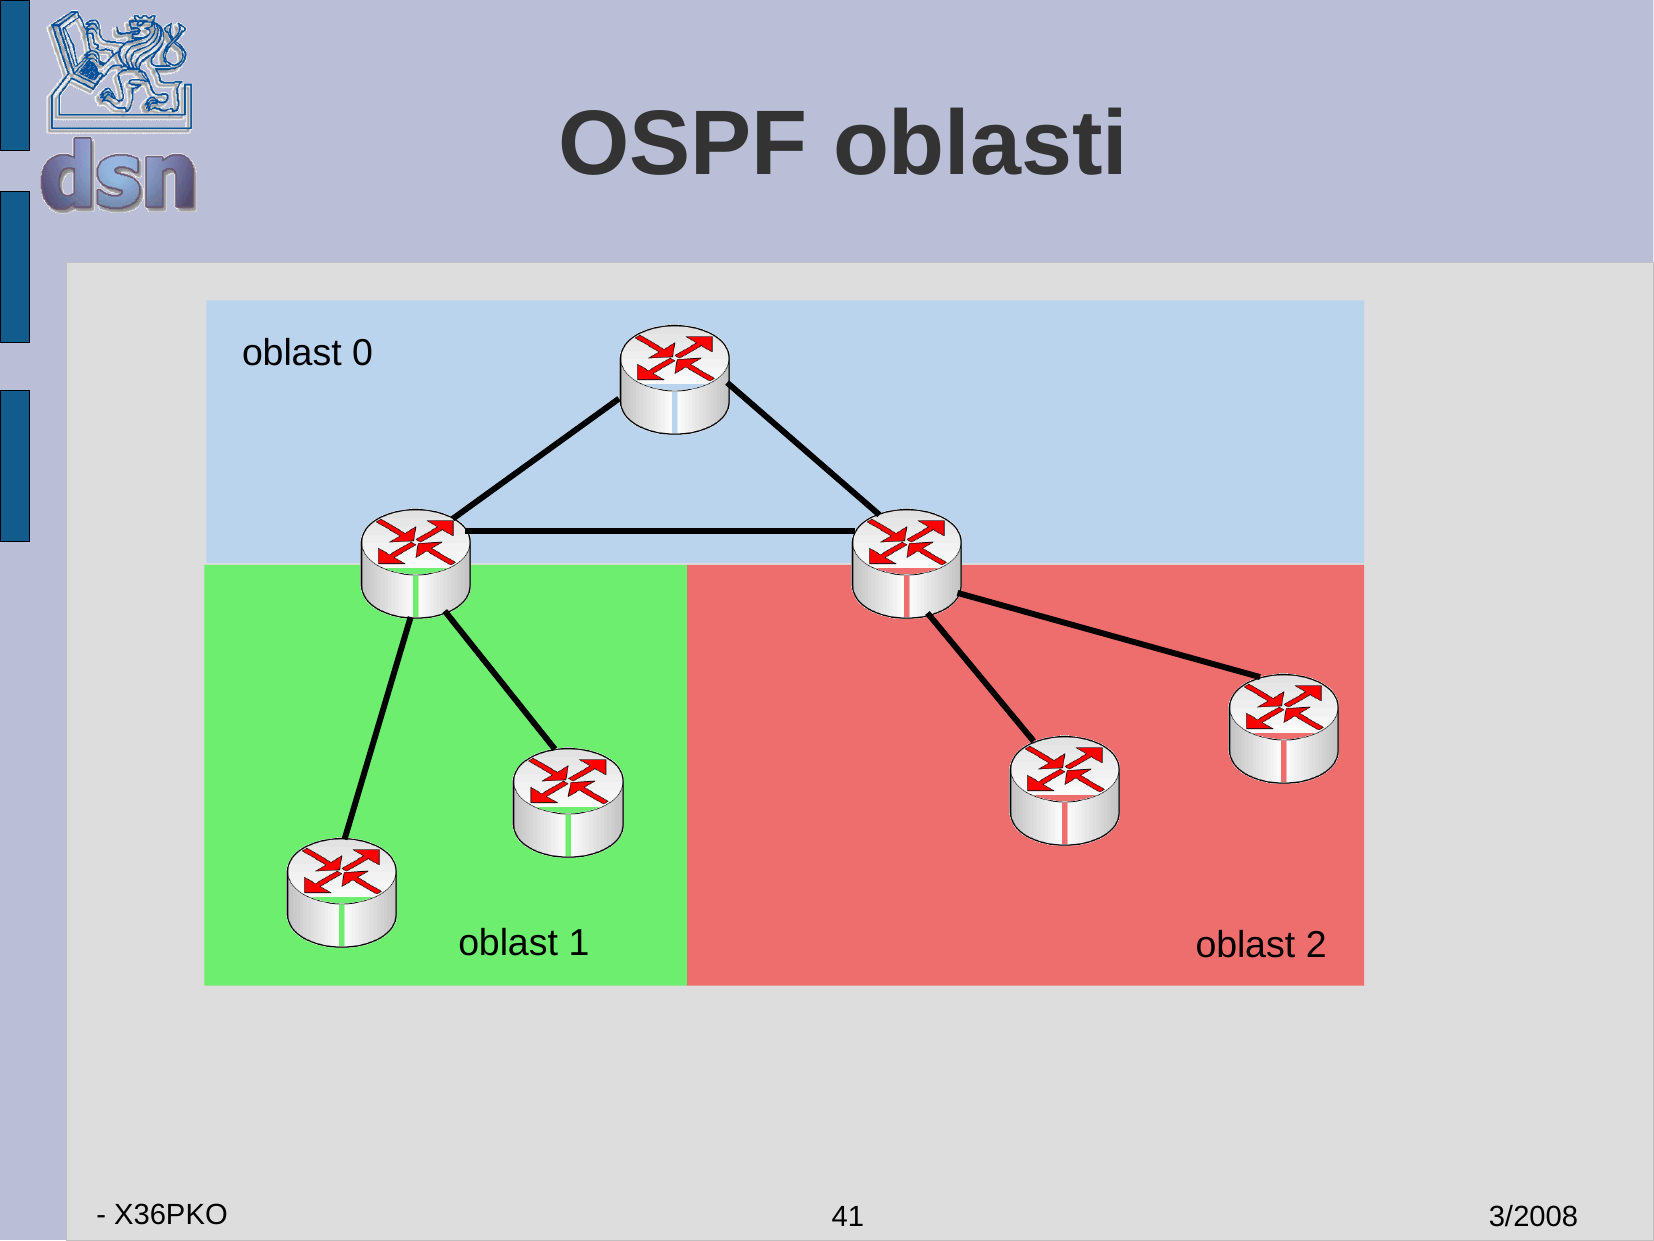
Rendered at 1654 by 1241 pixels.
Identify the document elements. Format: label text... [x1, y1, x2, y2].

picture [851, 508, 962, 620]
text_box [206, 300, 1365, 563]
picture [619, 324, 730, 435]
text_box [204, 564, 1365, 986]
text_box [471, 390, 865, 528]
picture [360, 508, 471, 620]
text_box oblast 2 [1177, 913, 1345, 977]
text_box [471, 534, 851, 563]
picture [1228, 673, 1339, 784]
picture [10, 10, 223, 230]
picture [512, 747, 624, 858]
title OSPF oblasti [210, 39, 1478, 247]
text_box oblast 0 [224, 320, 391, 384]
picture [286, 837, 397, 948]
text_box oblast 1 [440, 911, 608, 975]
picture [1009, 735, 1120, 846]
